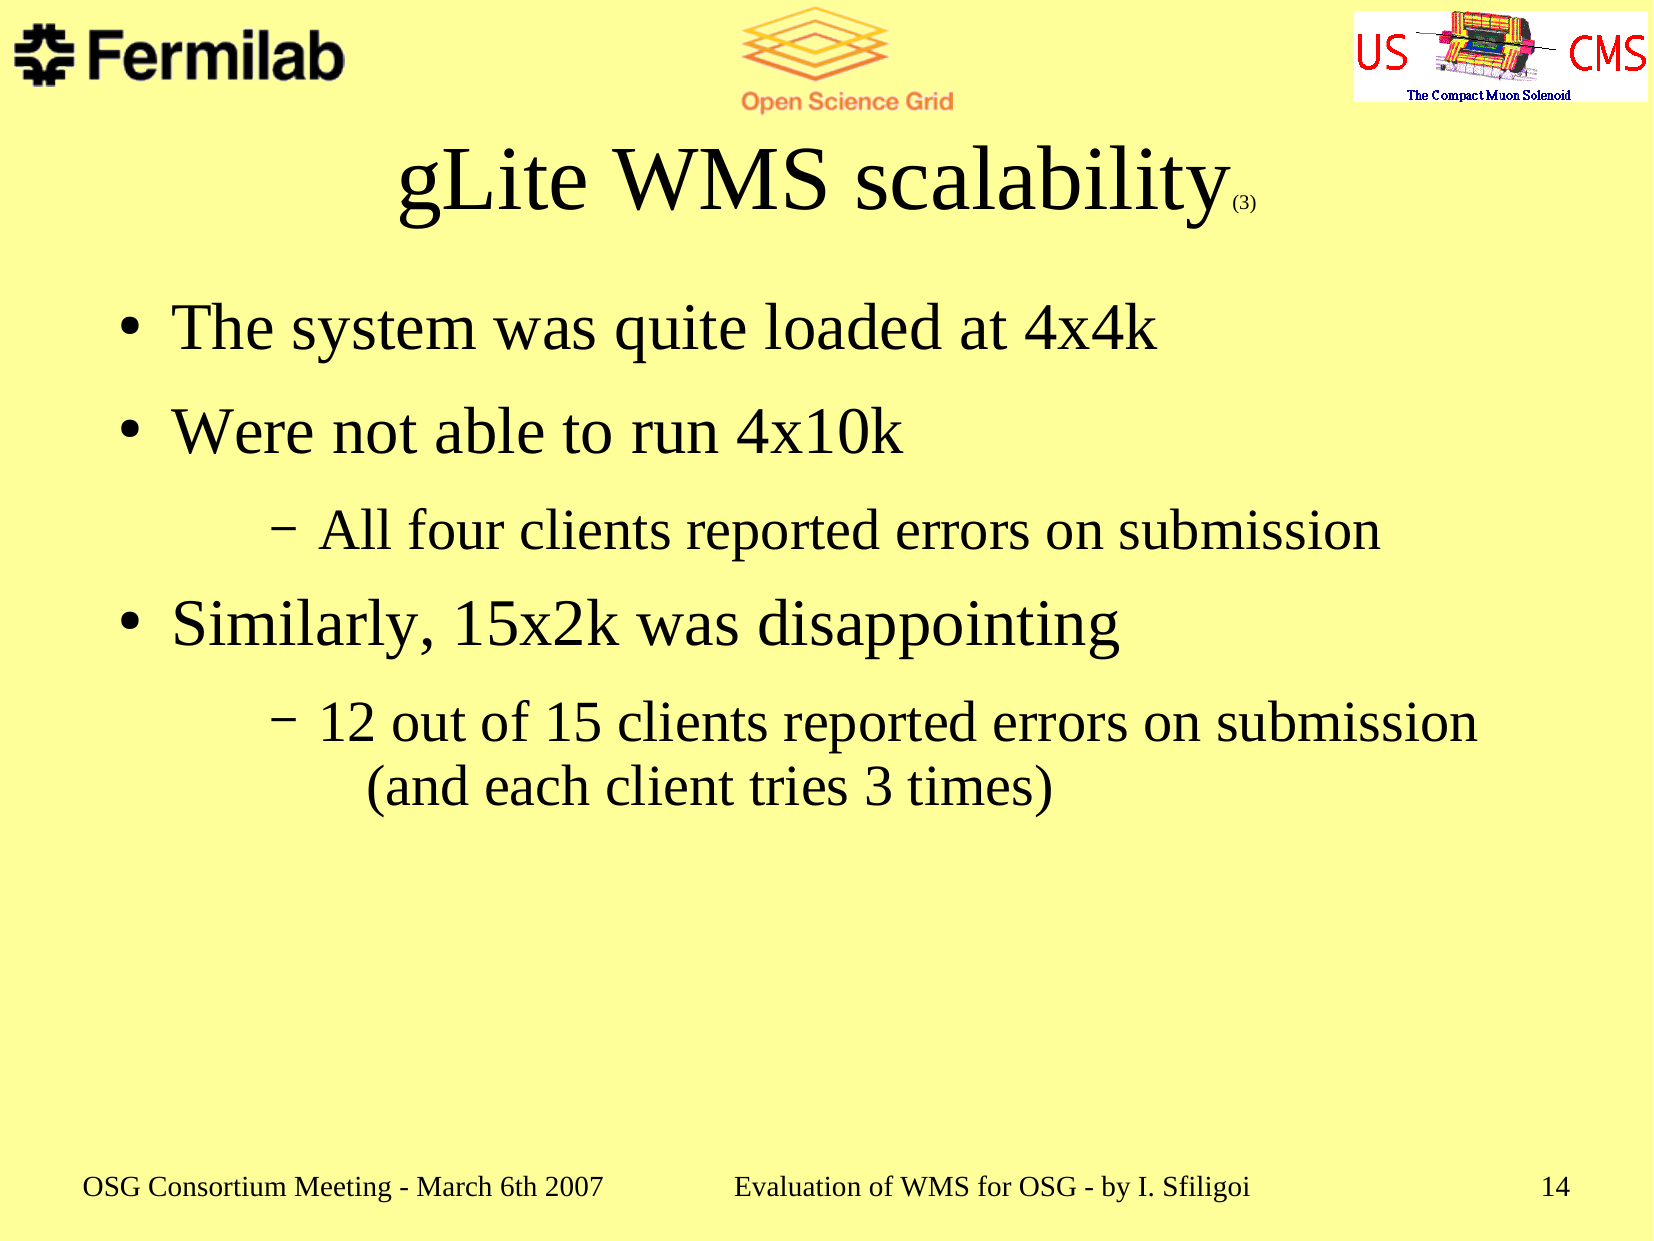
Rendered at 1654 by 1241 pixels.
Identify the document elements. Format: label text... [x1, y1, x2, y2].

picture [14, 23, 345, 87]
picture [741, 5, 953, 100]
list The system was quite loaded at 4x4k Were not able to run 4x10k All four clients reported errors on submission Similarly, 15x2k was disappointing 12 out of 15 clients reported errors on submission (and each client tries 3 times) [82, 290, 1571, 1152]
title gLite WMS scalability(3) [82, 100, 1571, 257]
picture [1354, 11, 1648, 102]
